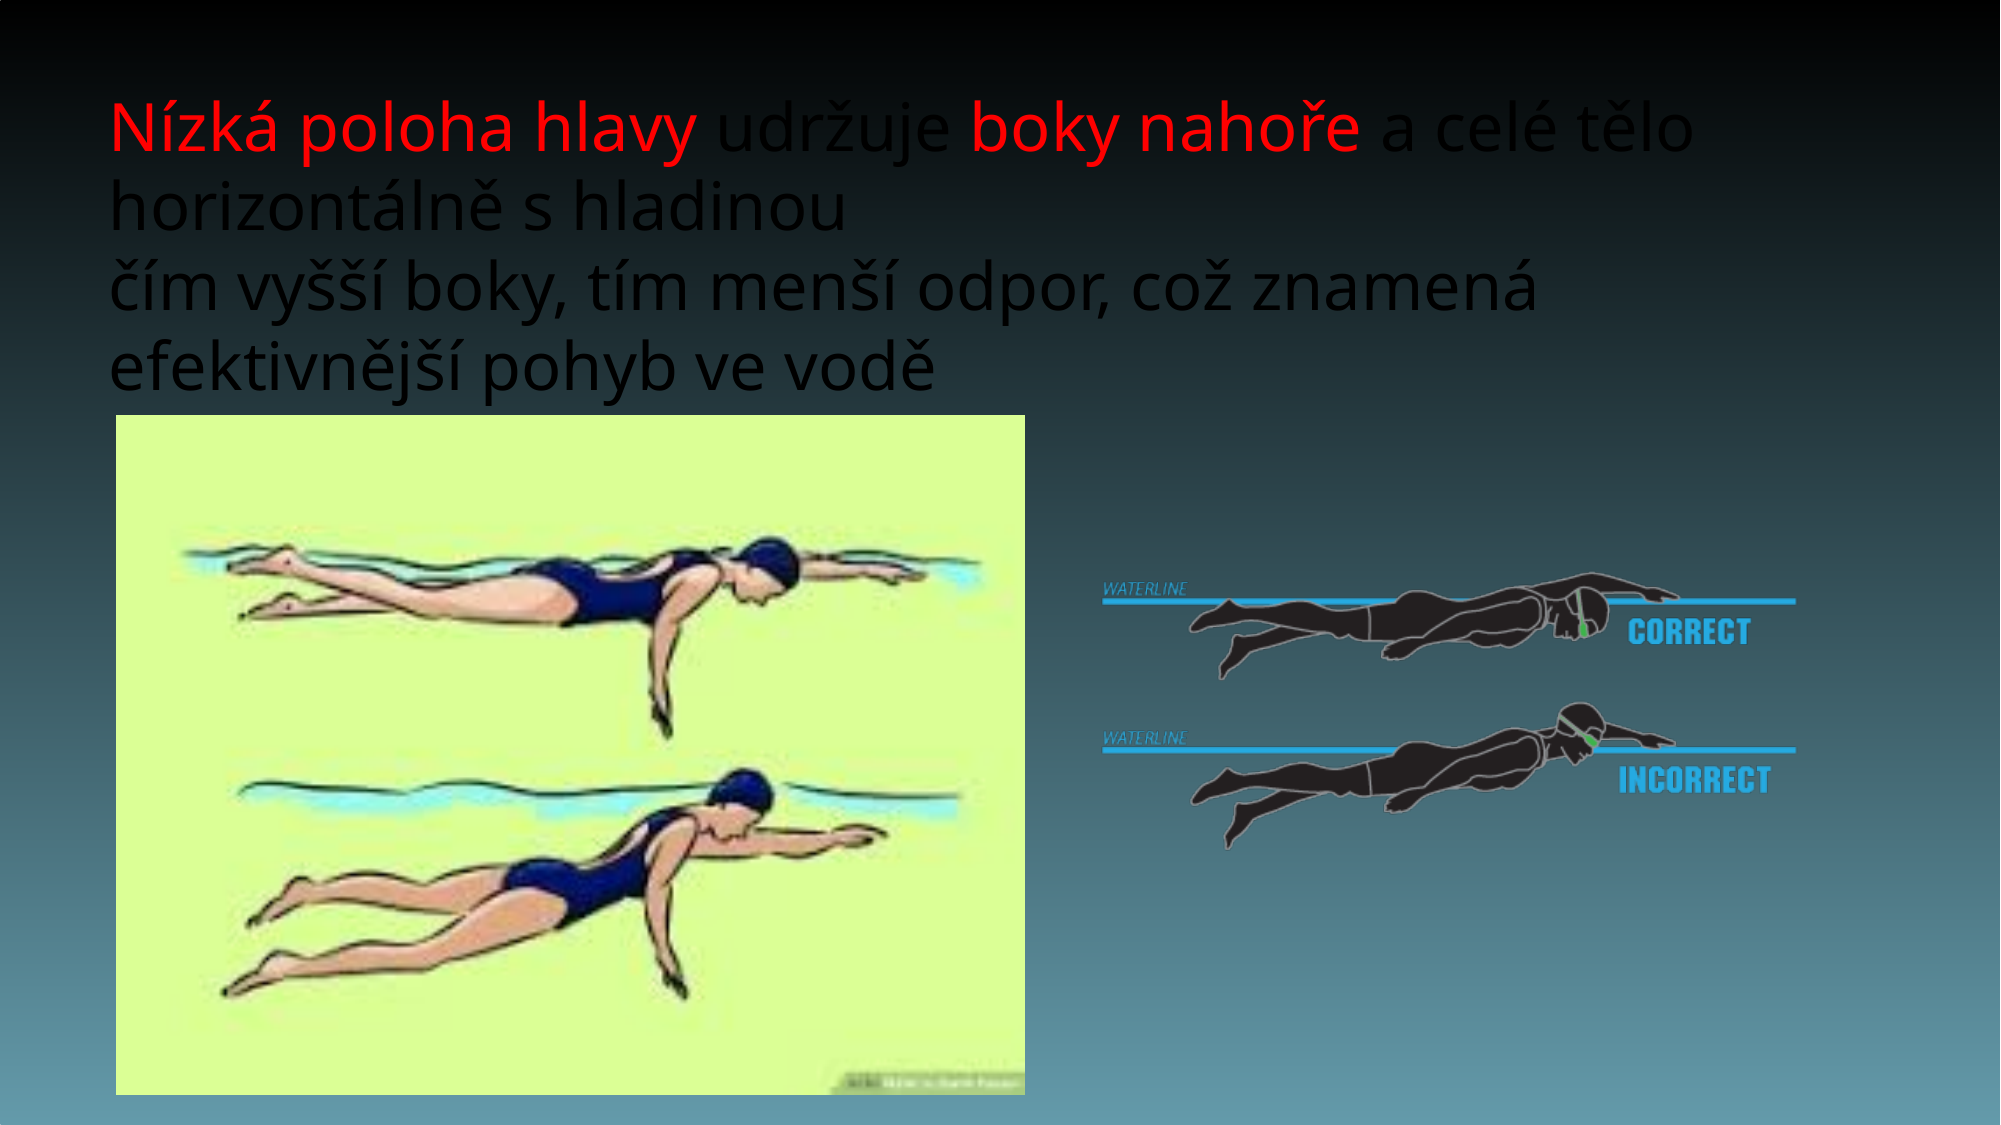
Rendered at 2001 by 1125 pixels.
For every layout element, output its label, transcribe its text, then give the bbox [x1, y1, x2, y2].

picture [116, 415, 1907, 1095]
text_box Nízká poloha hlavy udržuje boky nahoře a celé tělo horizontálně s hladinou čím vyšší boky, tím menší odpor, což znamená efektivnější pohyb ve vodě [94, 77, 1906, 412]
